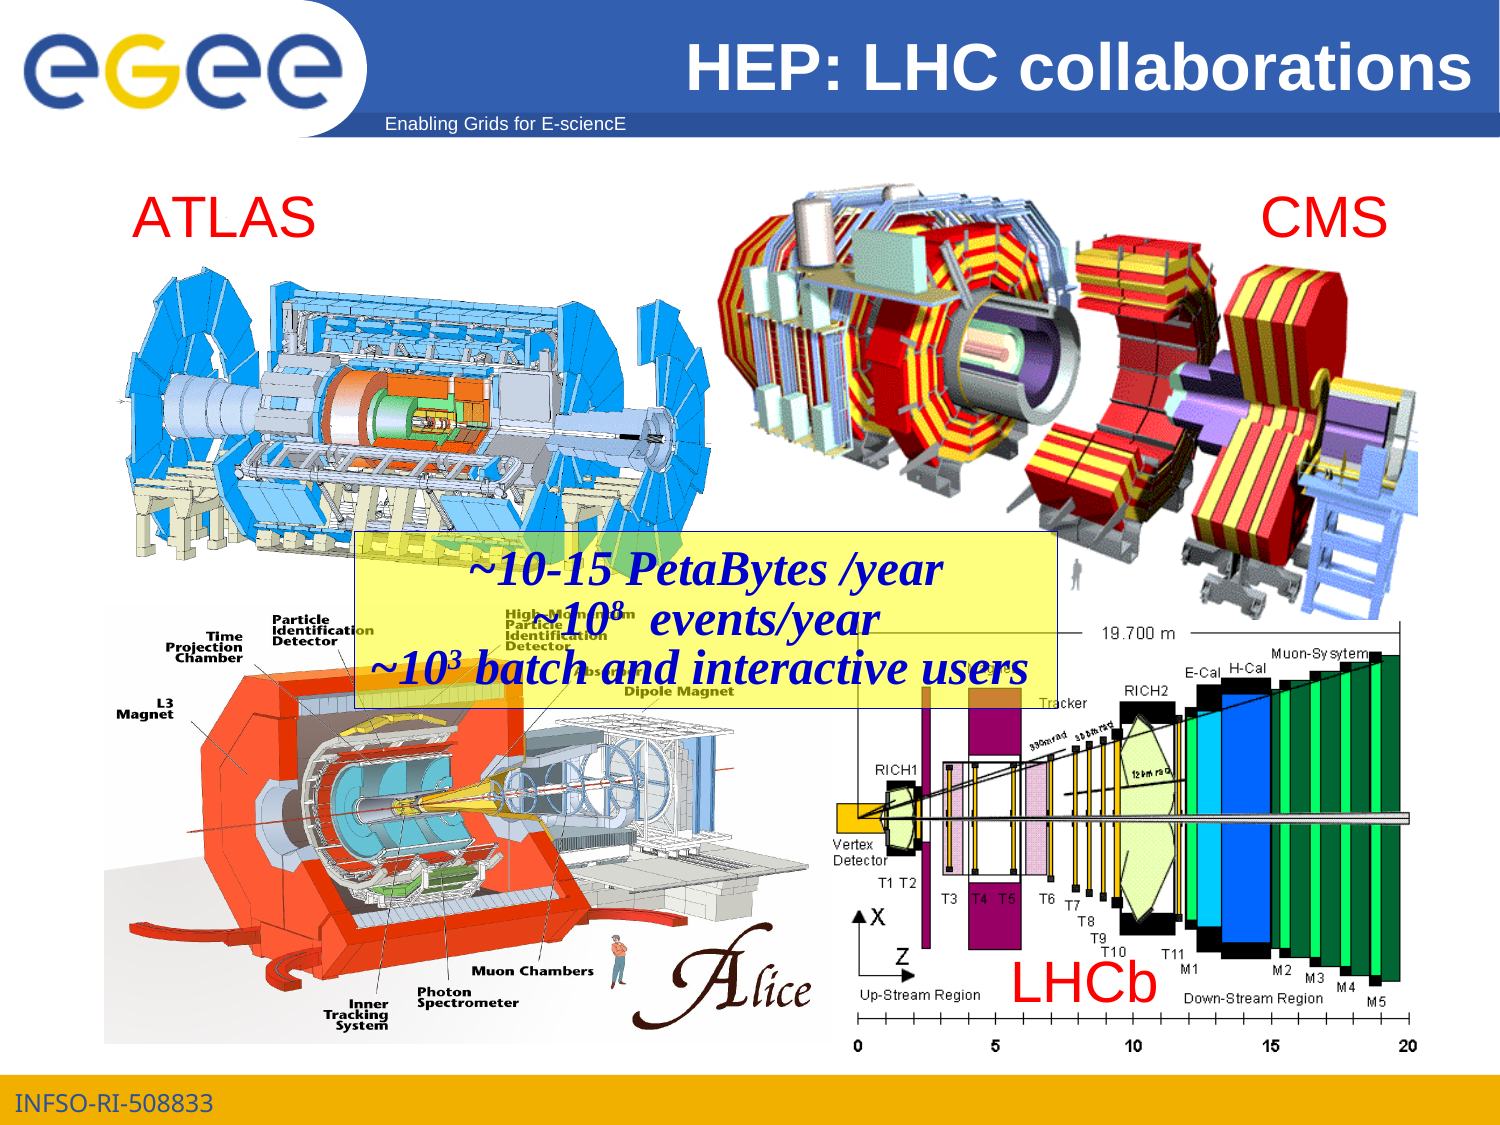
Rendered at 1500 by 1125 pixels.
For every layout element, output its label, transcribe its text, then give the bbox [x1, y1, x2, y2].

picture [18, 30, 349, 112]
text_box ~10-15 PetaBytes /year ~108 events/year ~103 batch and interactive users [354, 531, 1058, 709]
title HEP: LHC collaborations [369, 0, 1475, 195]
picture [104, 177, 1418, 1052]
text_box CMS [1245, 177, 1405, 263]
text_box ATLAS [117, 177, 332, 263]
text_box LHCb [995, 942, 1174, 1028]
